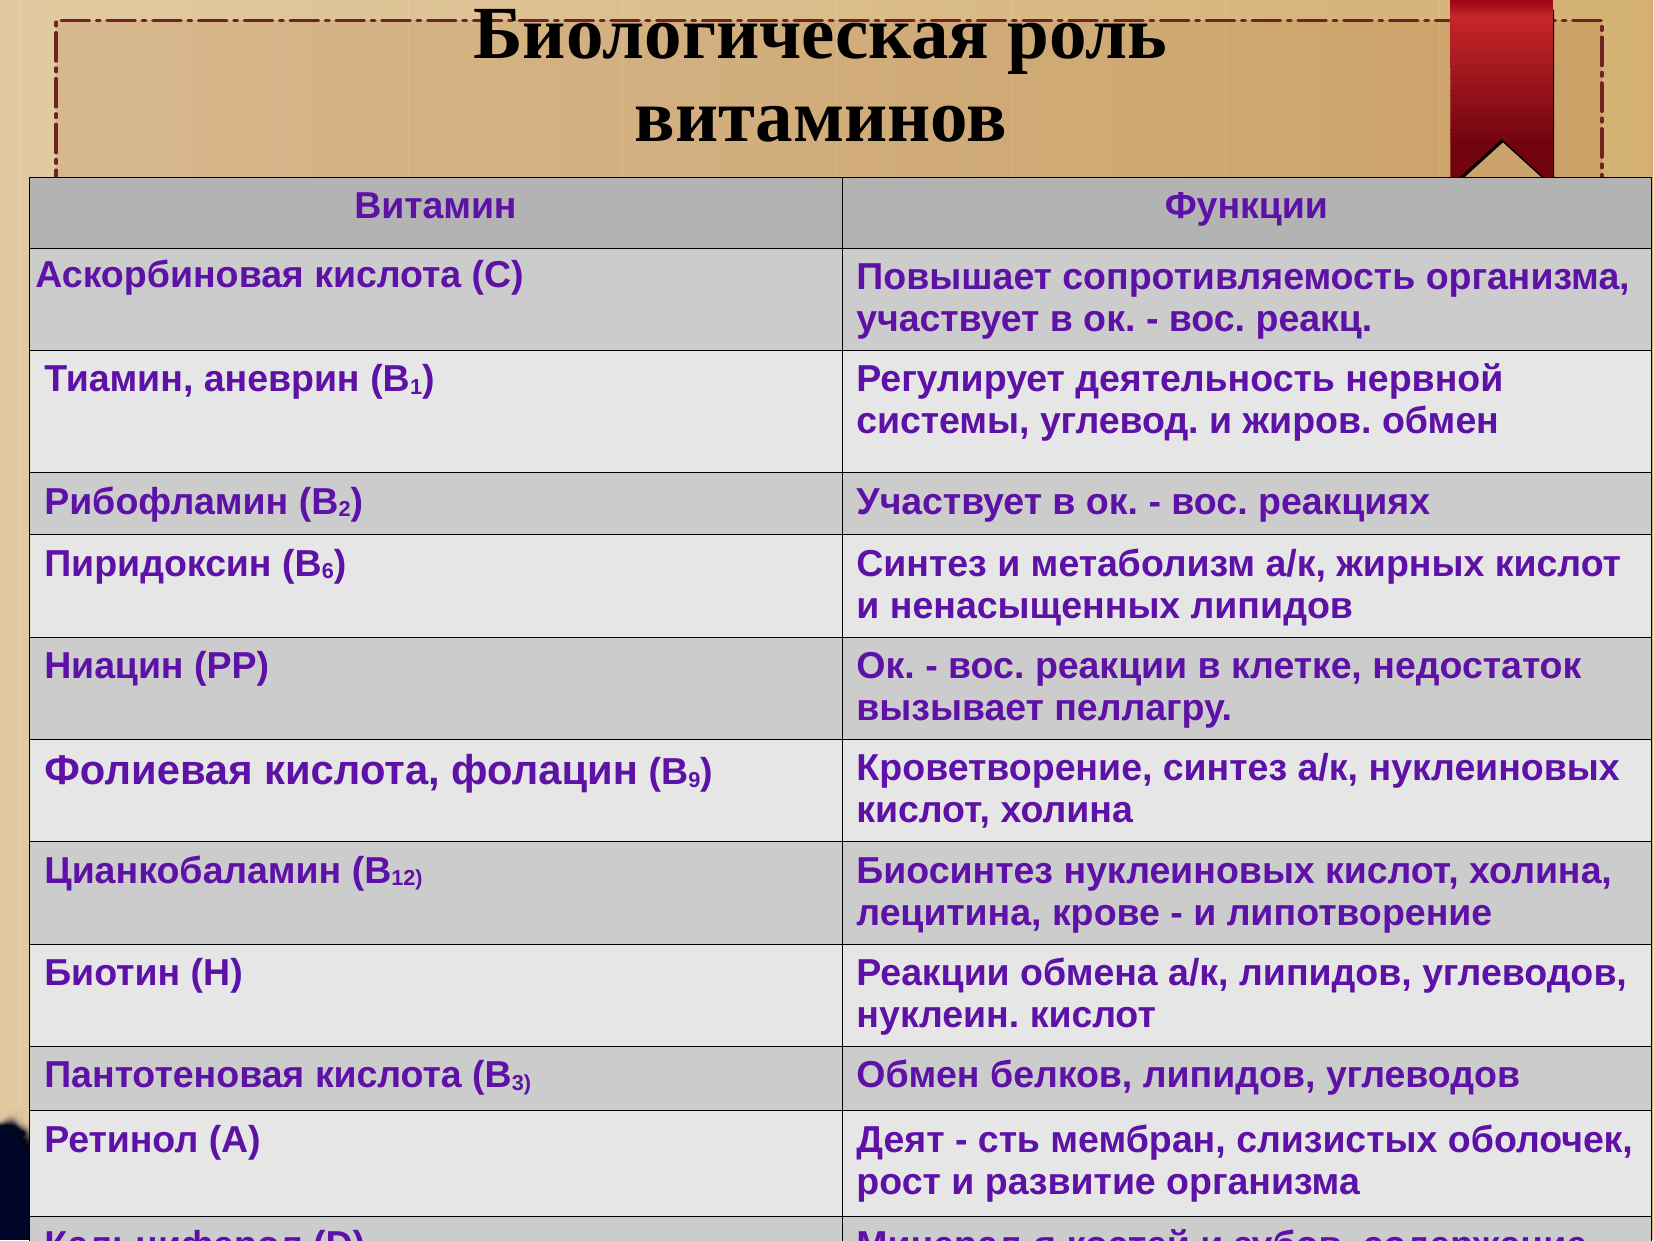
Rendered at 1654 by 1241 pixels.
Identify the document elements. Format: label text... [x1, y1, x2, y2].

table_cell Аскорбиновая кислота (С) [30, 249, 842, 350]
table_cell Деят - сть мембран, слизистых оболочек, рост и развитие организма [843, 1111, 1651, 1216]
table_cell Обмен белков, липидов, углеводов [843, 1047, 1651, 1110]
table_header Витамин [30, 178, 842, 248]
table_cell Кроветворение, синтез а/к, нуклеиновых кислот, холина [843, 740, 1651, 841]
table_cell Ретинол (А) [30, 1111, 842, 1216]
table_cell Биотин (Н) [30, 945, 842, 1046]
table_cell Фолиевая кислота, фолацин (В9) [30, 740, 842, 841]
table_cell Рибофламин (В2) [30, 473, 842, 534]
table_cell Тиамин, аневрин (В1) [30, 351, 842, 472]
table_cell Повышает сопротивляемость организма, участвует в ок. - вос. реакц. [843, 249, 1651, 350]
table_cell Ок. - вос. реакции в клетке, недостаток вызывает пеллагру. [843, 638, 1651, 739]
table_cell Регулирует деятельность нервной системы, углевод. и жиров. обмен [843, 351, 1651, 472]
table_cell Пантотеновая кислота (В3) [30, 1047, 842, 1110]
table_cell Биосинтез нуклеиновых кислот, холина, лецитина, крове - и липотворение [843, 842, 1651, 944]
table_header Функции [843, 178, 1651, 248]
table_cell Реакции обмена а/к, липидов, углеводов, нуклеин. кислот [843, 945, 1651, 1046]
table_cell Пиридоксин (В6) [30, 535, 842, 637]
title Биологическая роль витаминов [383, 0, 1258, 158]
table_cell Кальциферол (D) [30, 1217, 842, 1241]
table_cell Ниацин (РР) [30, 638, 842, 739]
table_cell Цианкобаламин (В12) [30, 842, 842, 944]
table_cell Синтез и метаболизм а/к, жирных кислот и ненасыщенных липидов [843, 535, 1651, 637]
table_cell Минерал-я костей и зубов, содержание кальция и фосфора в крови [843, 1217, 1651, 1241]
table_cell Участвует в ок. - вос. реакциях [843, 473, 1651, 534]
